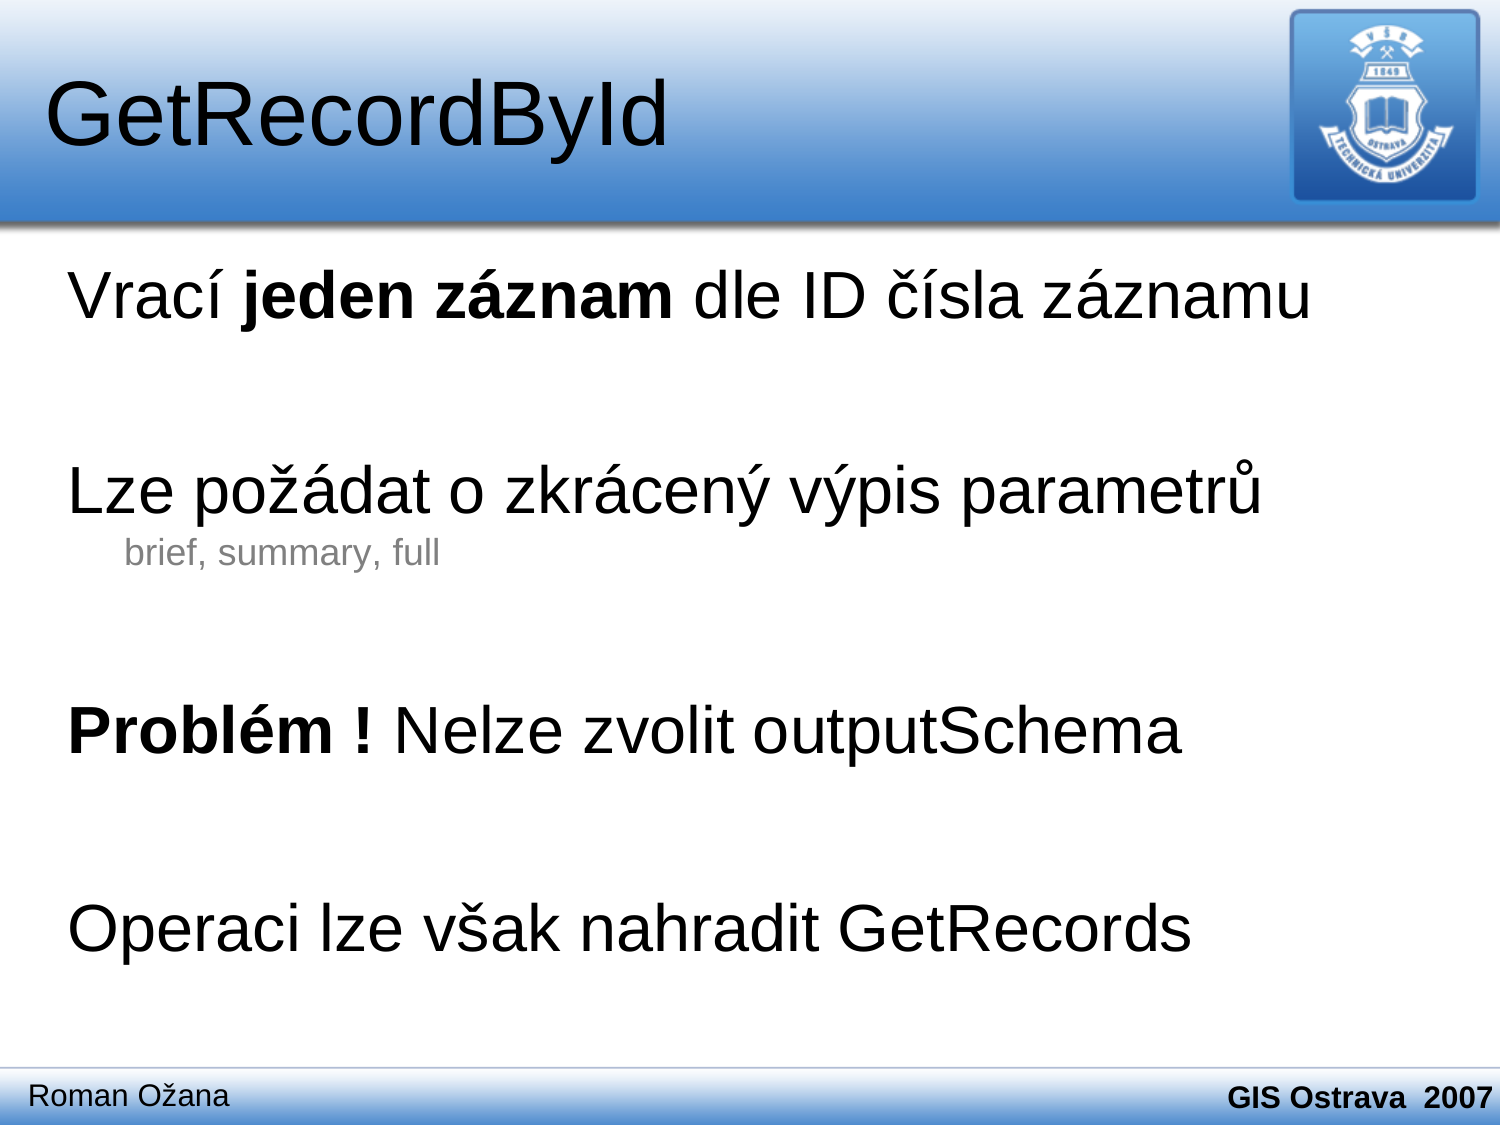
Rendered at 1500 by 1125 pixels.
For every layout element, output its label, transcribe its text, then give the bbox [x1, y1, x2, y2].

picture [0, 0, 1500, 1125]
list Vrací jeden záznam dle ID čísla záznamu Lze požádat o zkrácený výpis parametrů brief, summary, full Problém ! Nelze zvolit outputSchema Operaci lze však nahradit GetRecords [53, 243, 1471, 1059]
title GetRecordById [29, 31, 1235, 197]
